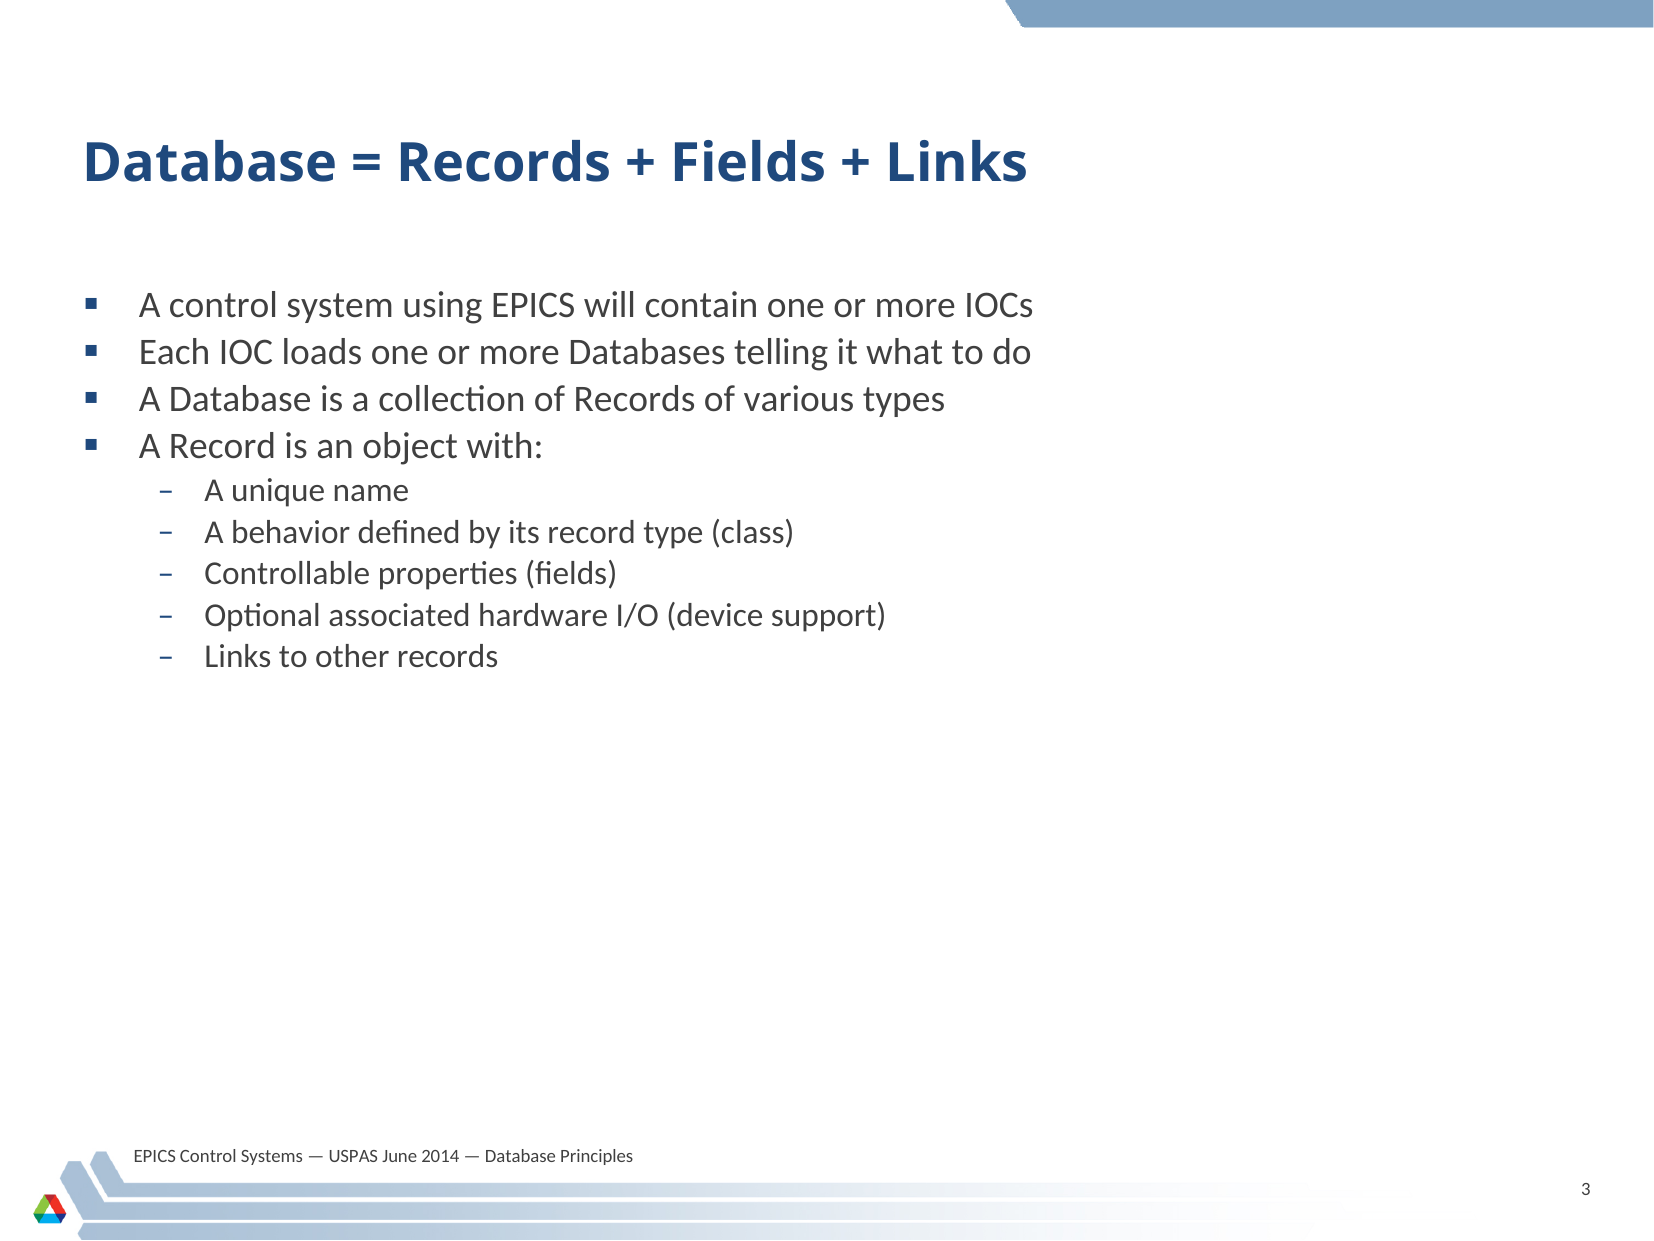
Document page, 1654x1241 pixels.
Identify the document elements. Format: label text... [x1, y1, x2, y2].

title Database = Records + Fields + Links [82, 128, 1571, 192]
list A control system using EPICS will contain one or more IOCs Each IOC loads one or more Databases telling it what to do A Database is a collection of Records of various types A Record is an object with: A unique name A behavior defined by its record type (class) Controllable properties (fields) Optional associated hardware I/O (device support) Links to other records [82, 289, 1571, 746]
picture [0, 0, 1654, 29]
picture [0, 1143, 1654, 1240]
